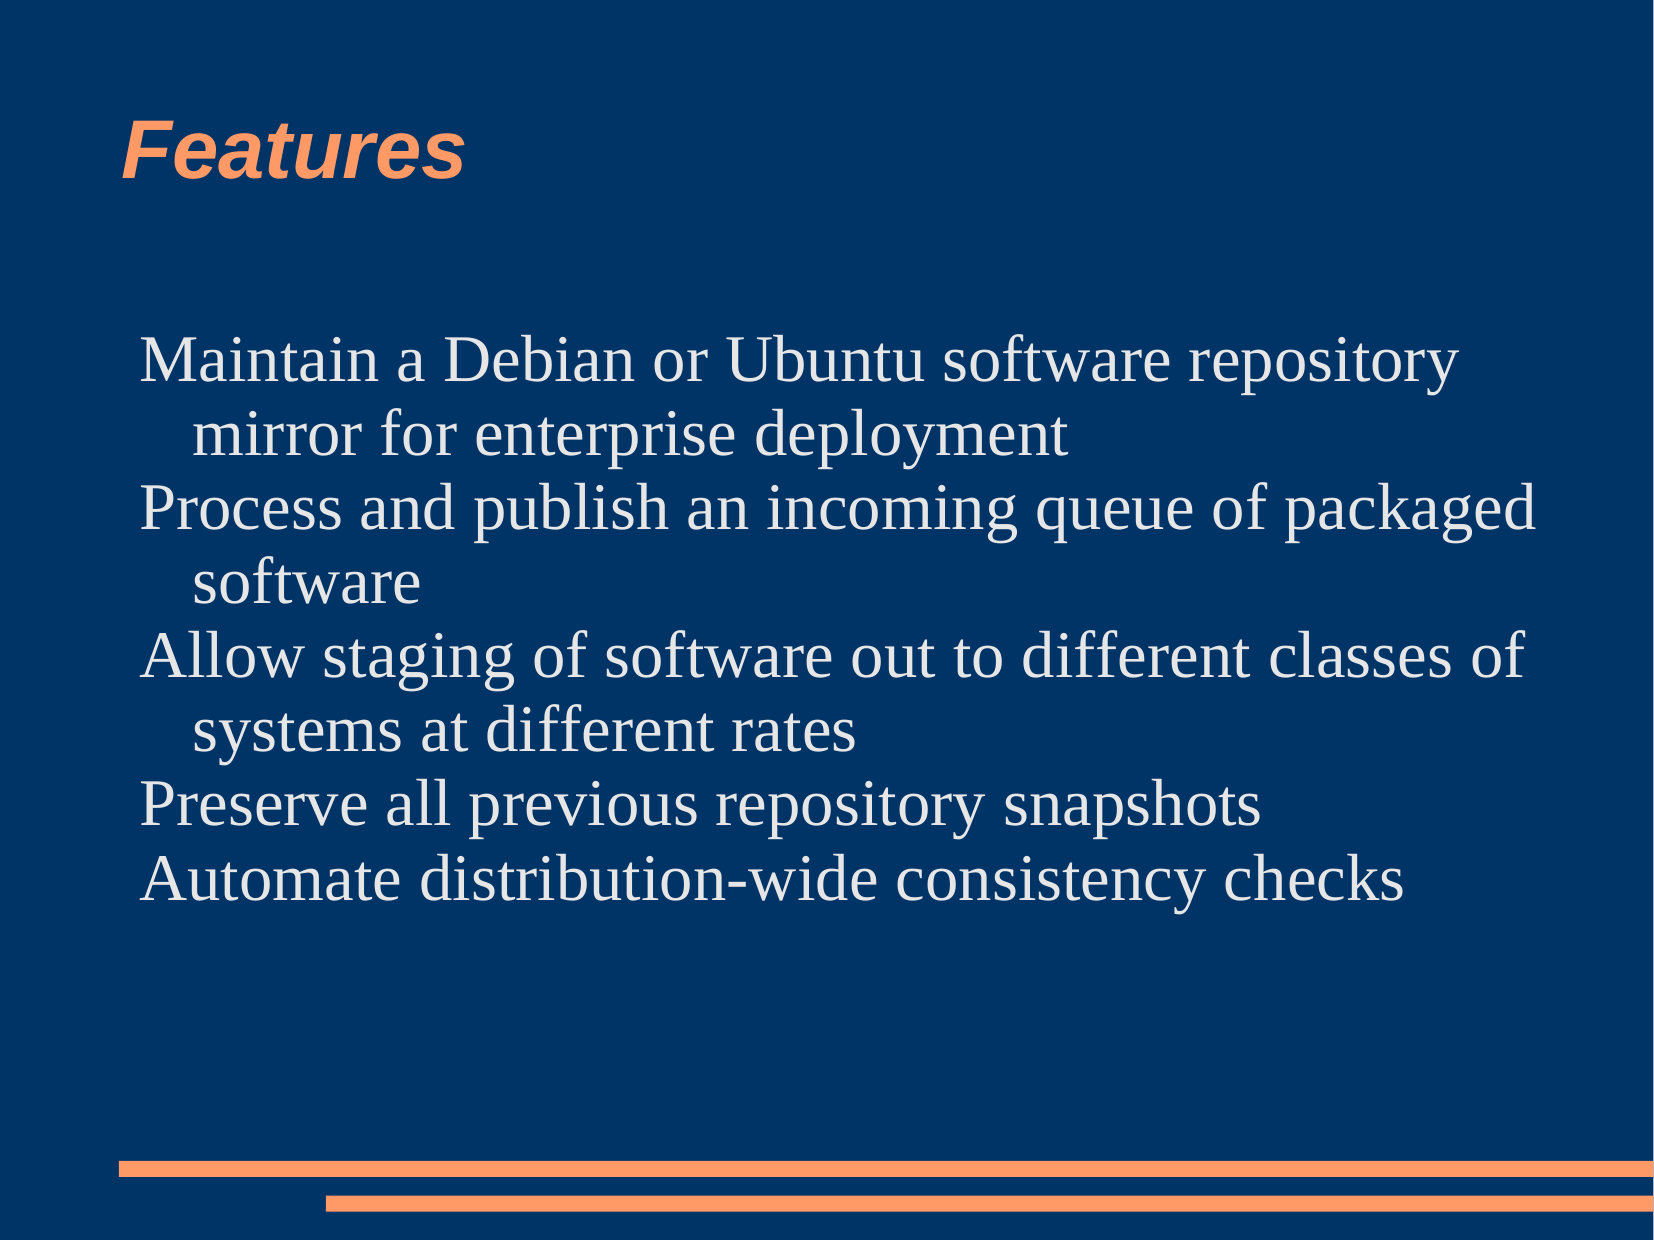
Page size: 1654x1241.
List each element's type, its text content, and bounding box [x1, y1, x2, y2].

title Features [121, 46, 1534, 254]
list Maintain a Debian or Ubuntu software repository mirror for enterprise deployment Process and publish an incoming queue of packaged software Allow staging of software out to different classes of systems at different rates Preserve all previous repository snapshots Automate distribution-wide consistency checks [121, 322, 1561, 1133]
